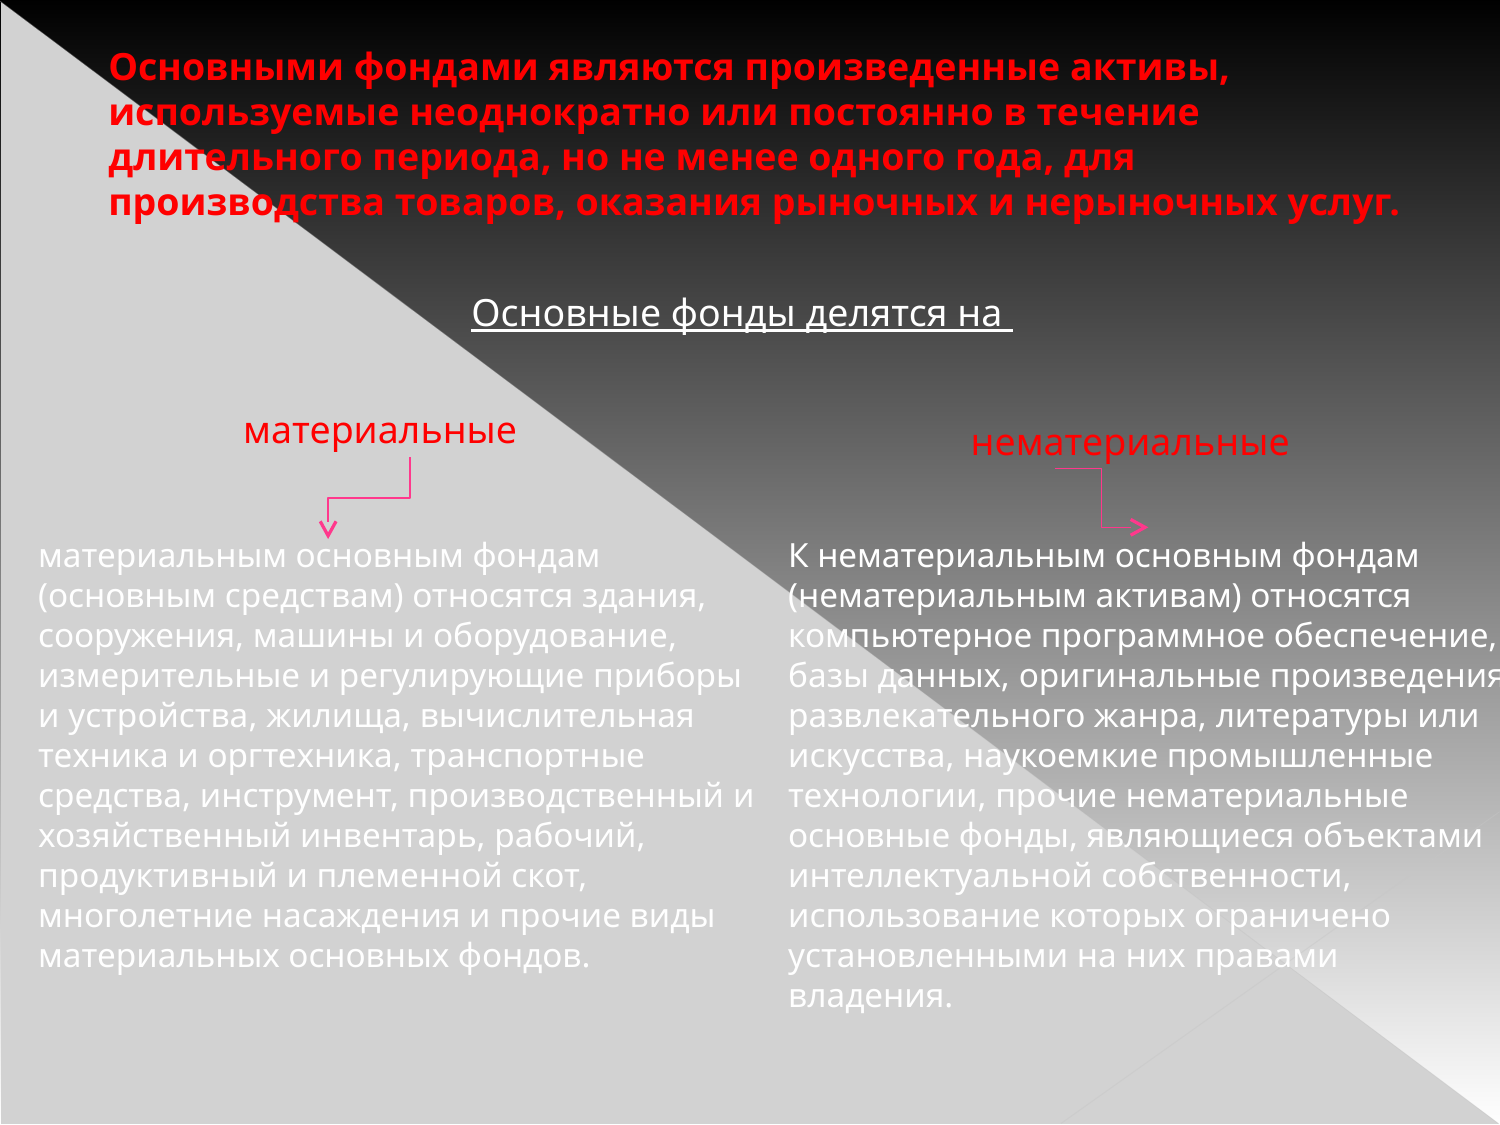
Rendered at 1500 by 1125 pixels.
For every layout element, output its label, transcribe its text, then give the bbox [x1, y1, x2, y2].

text_box материальные [228, 398, 533, 459]
text_box нематериальные [955, 410, 1306, 470]
text_box К нематериальным основным фондам (нематериальным активам) относятся компьютерное программное обеспечение, базы данных, оригинальные произведения развлекательного жанра, литературы или искусства, наукоемкие промышленные технологии, прочие нематериальные основные фонды, являющиеся объектами интеллектуальной собственности, использование которых ограничено установленными на них правами владения. [773, 527, 1500, 1022]
text_box материальным основным фондам (основным средствам) относятся здания, сооружения, машины и оборудование, измерительные и регулирующие приборы и устройства, жилища, вычислительная техника и оргтехника, транспортные средства, инструмент, производственный и хозяйственный инвентарь, рабочий, продуктивный и племенной скот, многолетние насаждения и прочие виды материальных основных фондов. [23, 527, 773, 982]
text_box Основные фонды делятся на [456, 281, 1028, 341]
text_box Основными фондами являются произведенные активы, используемые неоднократно или постоянно в течение длительного периода, но не менее одного года, для производства товаров, оказания рыночных и нерыночных услуг. [93, 35, 1430, 230]
